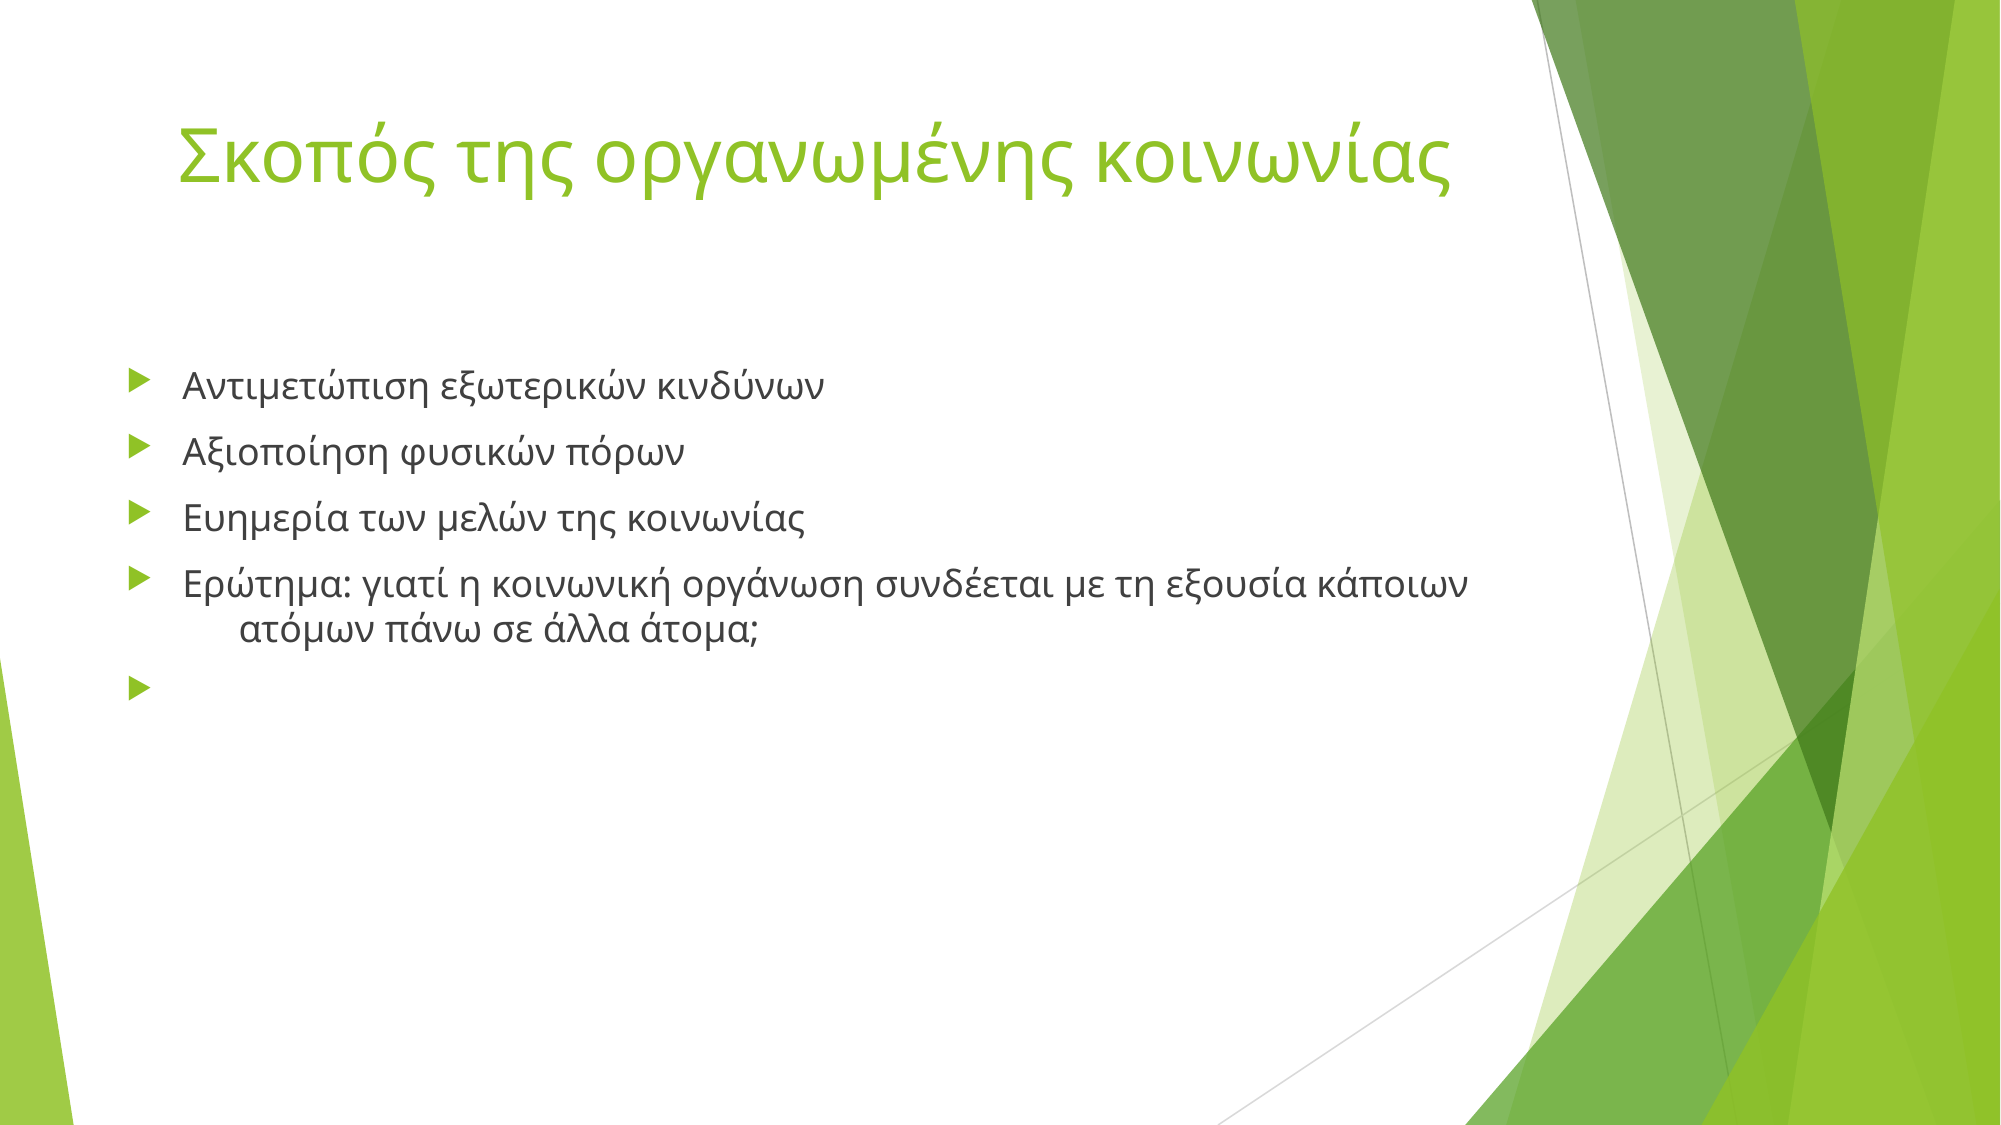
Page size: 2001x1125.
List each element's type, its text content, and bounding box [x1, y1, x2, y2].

title Σκοπός της οργανωμένης κοινωνίας [111, 99, 1522, 317]
list Αντιμετώπιση εξωτερικών κινδύνων Αξιοποίηση φυσικών πόρων Ευημερία των μελών της κοινωνίας Ερώτημα: γιατί η κοινωνική οργάνωση συνδέεται με τη εξουσία κάποιων ατόμων πάνω σε άλλα άτομα; [111, 354, 1522, 992]
